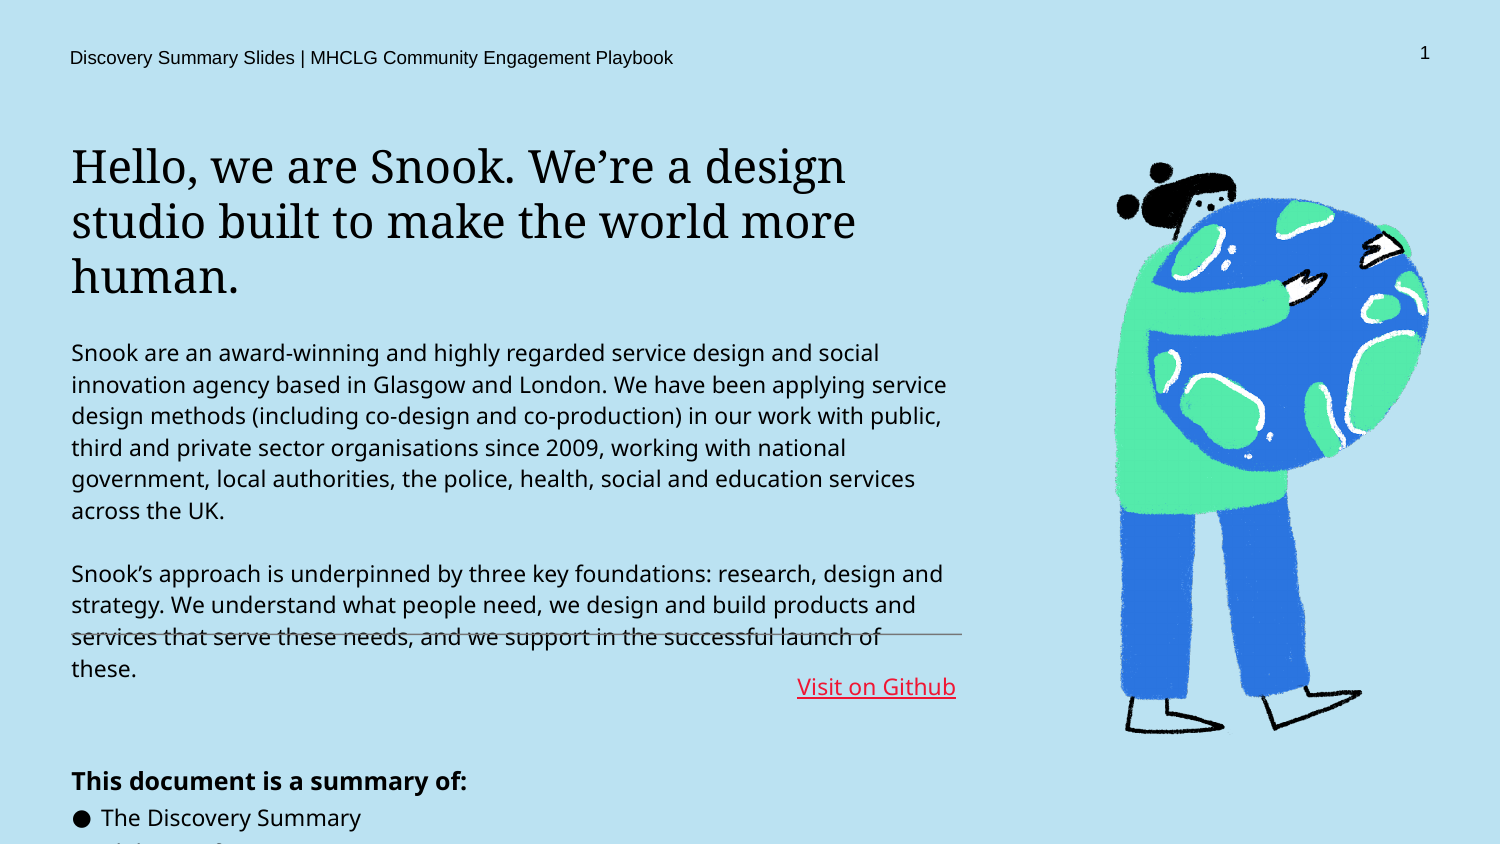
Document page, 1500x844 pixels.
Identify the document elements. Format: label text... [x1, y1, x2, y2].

text_box Discovery Summary Slides | MHCLG Community Engagement Playbook [69, 45, 1218, 69]
text_box 1 [1372, 25, 1446, 79]
text_box Visit on Github [782, 652, 1063, 719]
picture [657, 0, 1500, 840]
text_box Hello, we are Snook. We’re a design studio built to make the world more human. Snook are an award-winning and highly regarded service design and social innovation agency based in Glasgow and London. We have been applying service design methods (including co-design and co-production) in our work with public, third and private sector organisations since 2009, working with national government, local authorities, the police, health, social and education services across the UK. Snook’s approach is underpinned by three key foundations: research, design and strategy. We understand what people need, we design and build products and services that serve these needs, and we support in the successful launch of these. This document is a summary of: The Discovery Summary Alpha Brief [67, 132, 657, 788]
